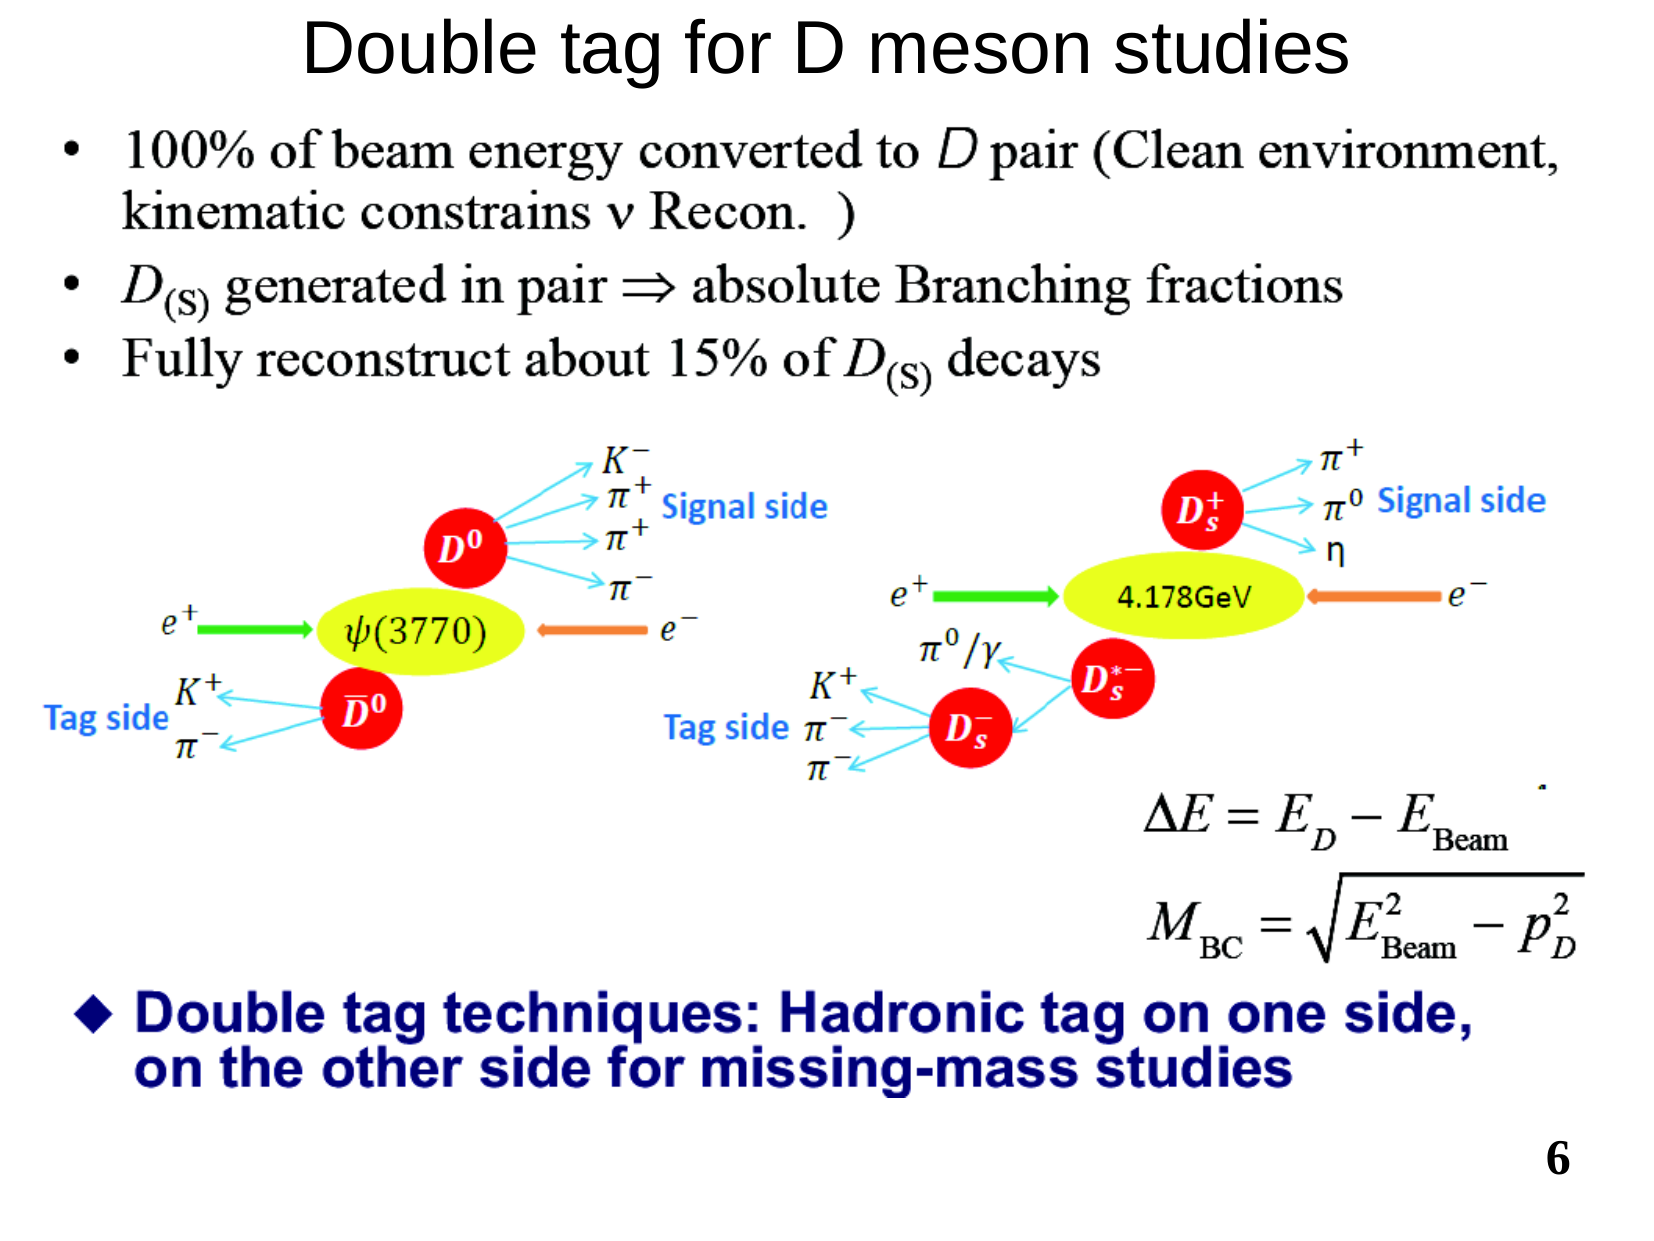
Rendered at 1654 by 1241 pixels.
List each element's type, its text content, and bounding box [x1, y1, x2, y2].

title Double tag for D meson studies [82, 5, 1571, 90]
picture [21, 104, 1621, 1098]
